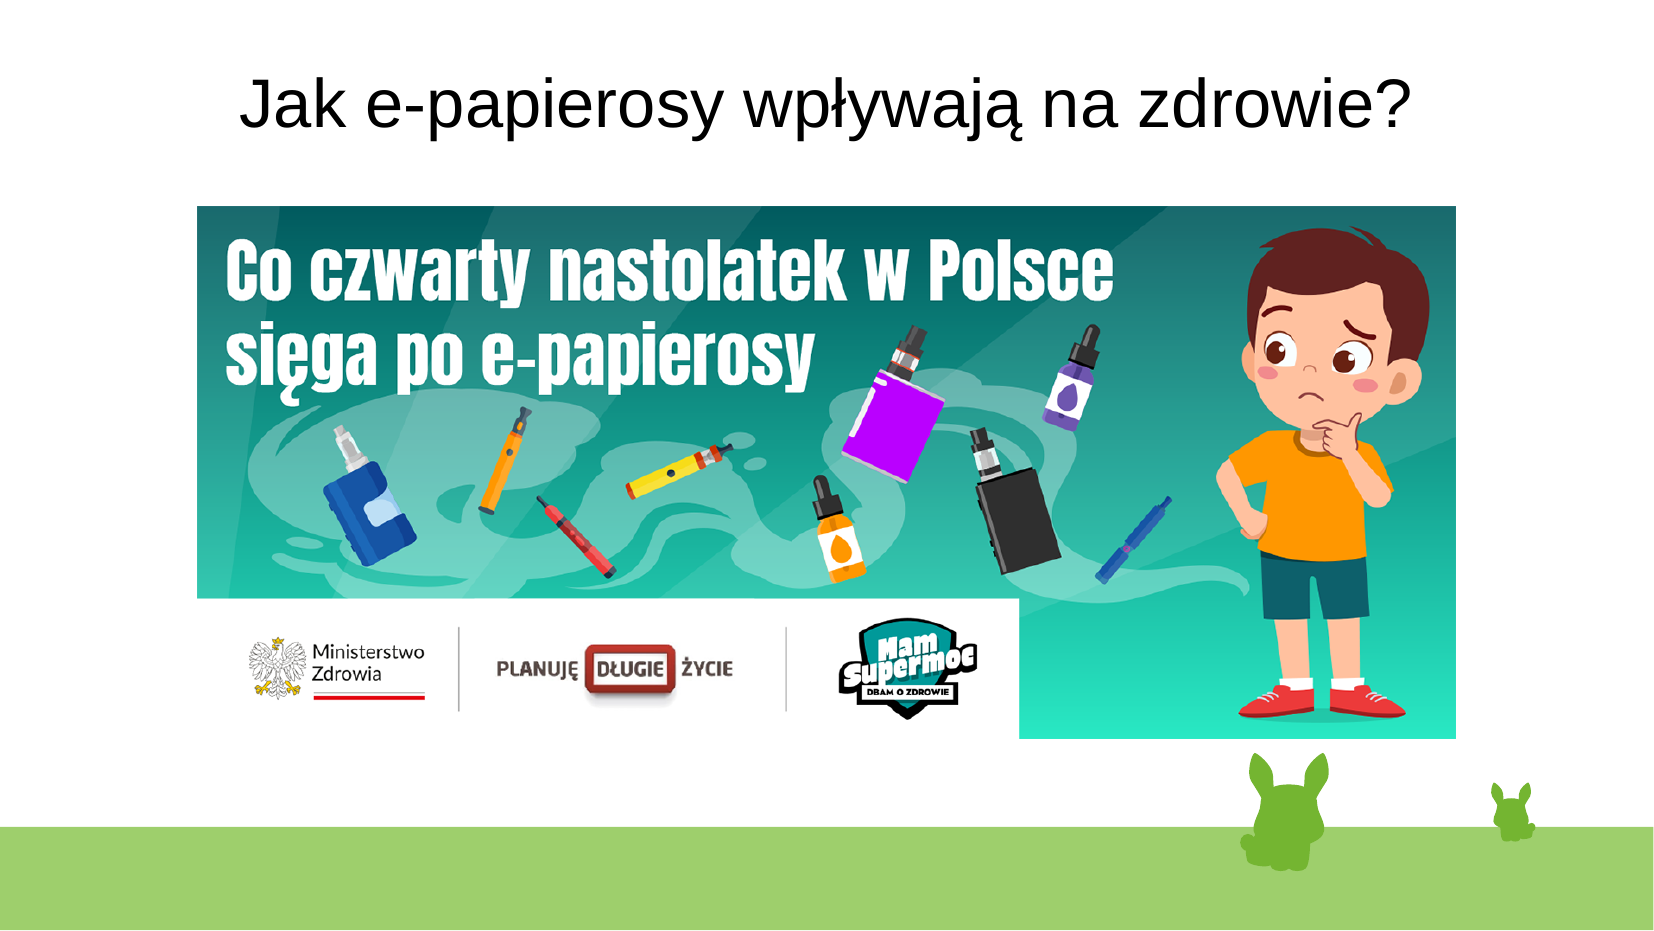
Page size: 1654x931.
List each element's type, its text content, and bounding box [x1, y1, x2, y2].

title Jak e-papierosy wpływają na zdrowie? [88, 29, 1565, 178]
picture [197, 206, 1456, 739]
